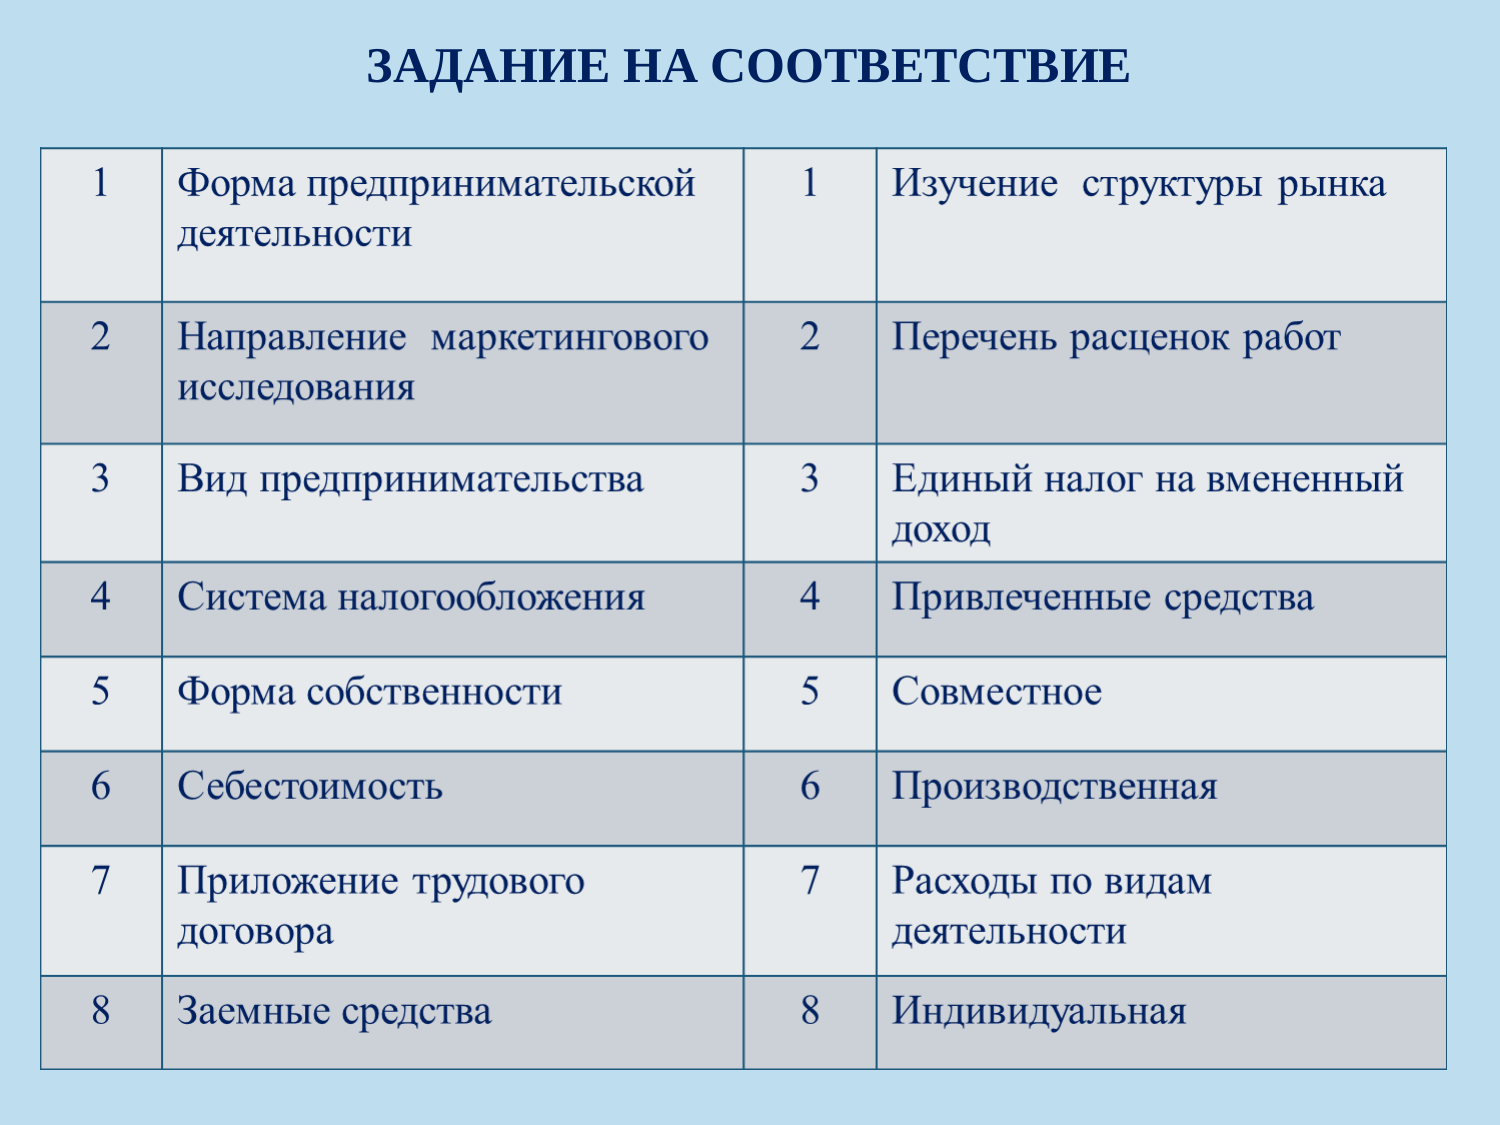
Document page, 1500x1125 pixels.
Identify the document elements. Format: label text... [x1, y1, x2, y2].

title ЗАДАНИЕ НА СООТВЕТСТВИЕ [112, 0, 1388, 126]
picture [40, 143, 1447, 1070]
